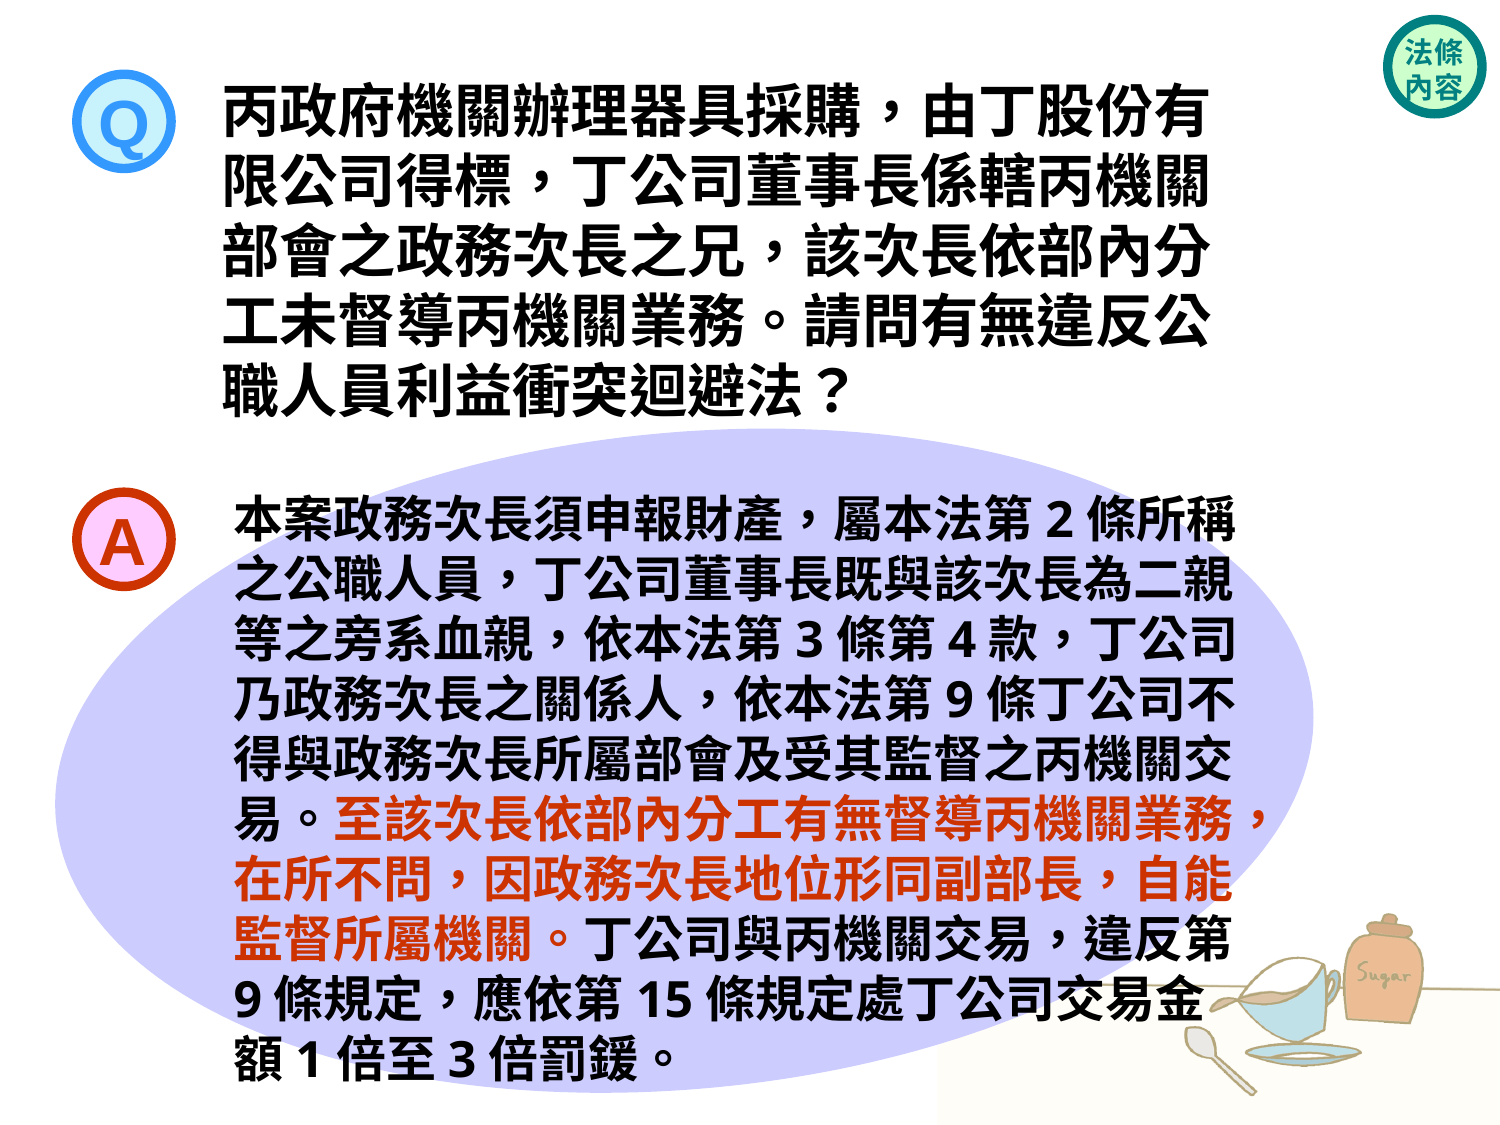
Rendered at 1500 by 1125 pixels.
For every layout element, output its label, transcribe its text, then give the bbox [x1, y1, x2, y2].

text_box [166, 78, 248, 154]
text_box [1479, 50, 1483, 84]
text_box [423, 432, 1085, 479]
text_box A [83, 491, 162, 587]
text_box [1258, 585, 1314, 857]
text_box [76, 515, 83, 563]
text_box 法條 內容 [1390, 26, 1479, 112]
text_box 本案政務次長須申報財產，屬本法第2條所稱之公職人員，丁公司董事長既與該次長為二親等之旁系血親，依本法第3條第4款，丁公司乃政務次長之關係人，依本法第9條丁公司不得與政務次長所屬部會及受其監督之丙機關交易。至該次長依部內分工有無督導丙機關業務，在所不問，因政務次長地位形同副部長，自能監督所屬機關。丁公司與丙機關交易，違反第9條規定，應依第15條規定處丁公司交易金額1倍至3倍罰鍰。 [218, 479, 1258, 1094]
picture [937, 728, 1500, 1125]
text_box Q [83, 73, 166, 169]
text_box [1411, 19, 1459, 26]
text_box [55, 571, 218, 1014]
text_box [162, 511, 172, 568]
text_box 丙政府機關辦理器具採購，由丁股份有限公司得標，丁公司董事長係轄丙機關部會之政務次長之兄，該次長依部內分工未督導丙機關業務。請問有無違反公職人員利益衝突迴避法？ [206, 66, 1282, 432]
text_box [76, 78, 83, 154]
